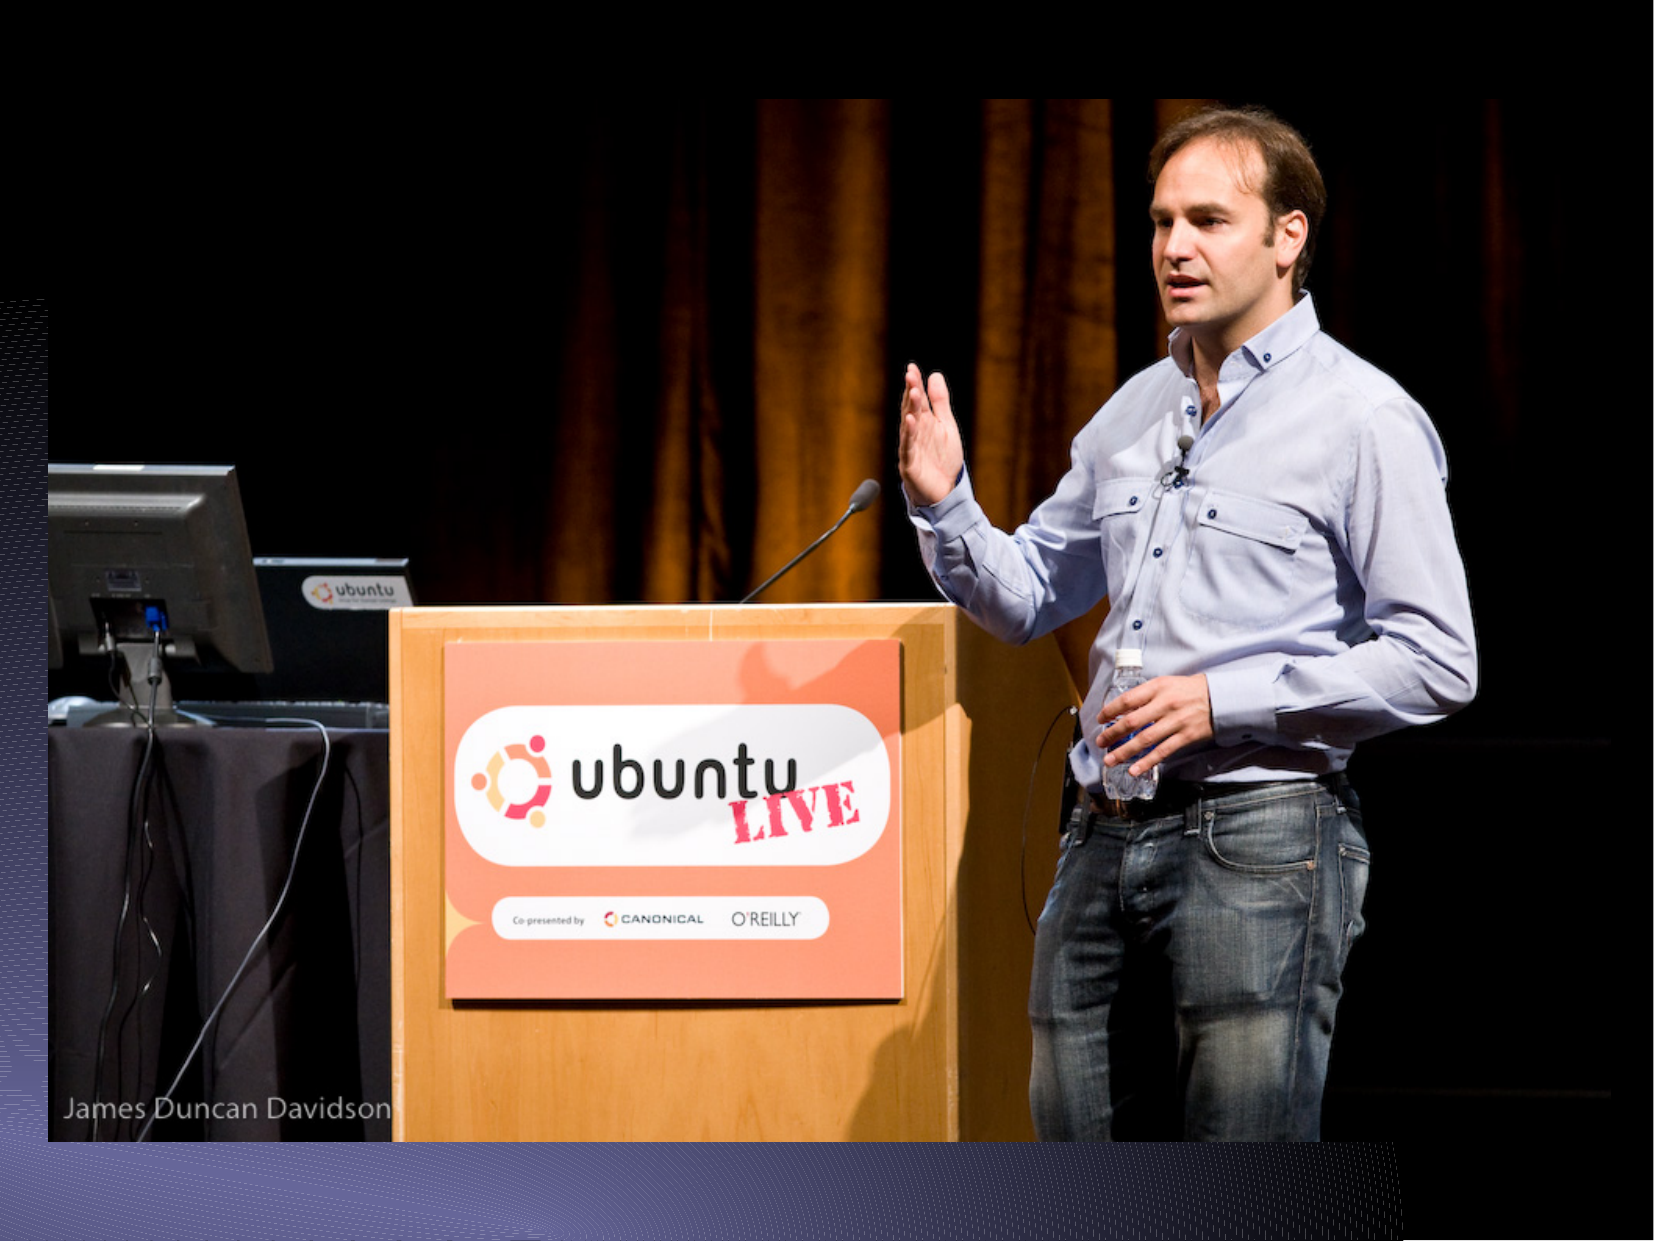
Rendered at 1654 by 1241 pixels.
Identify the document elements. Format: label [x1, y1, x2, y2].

picture [48, 99, 1611, 1142]
